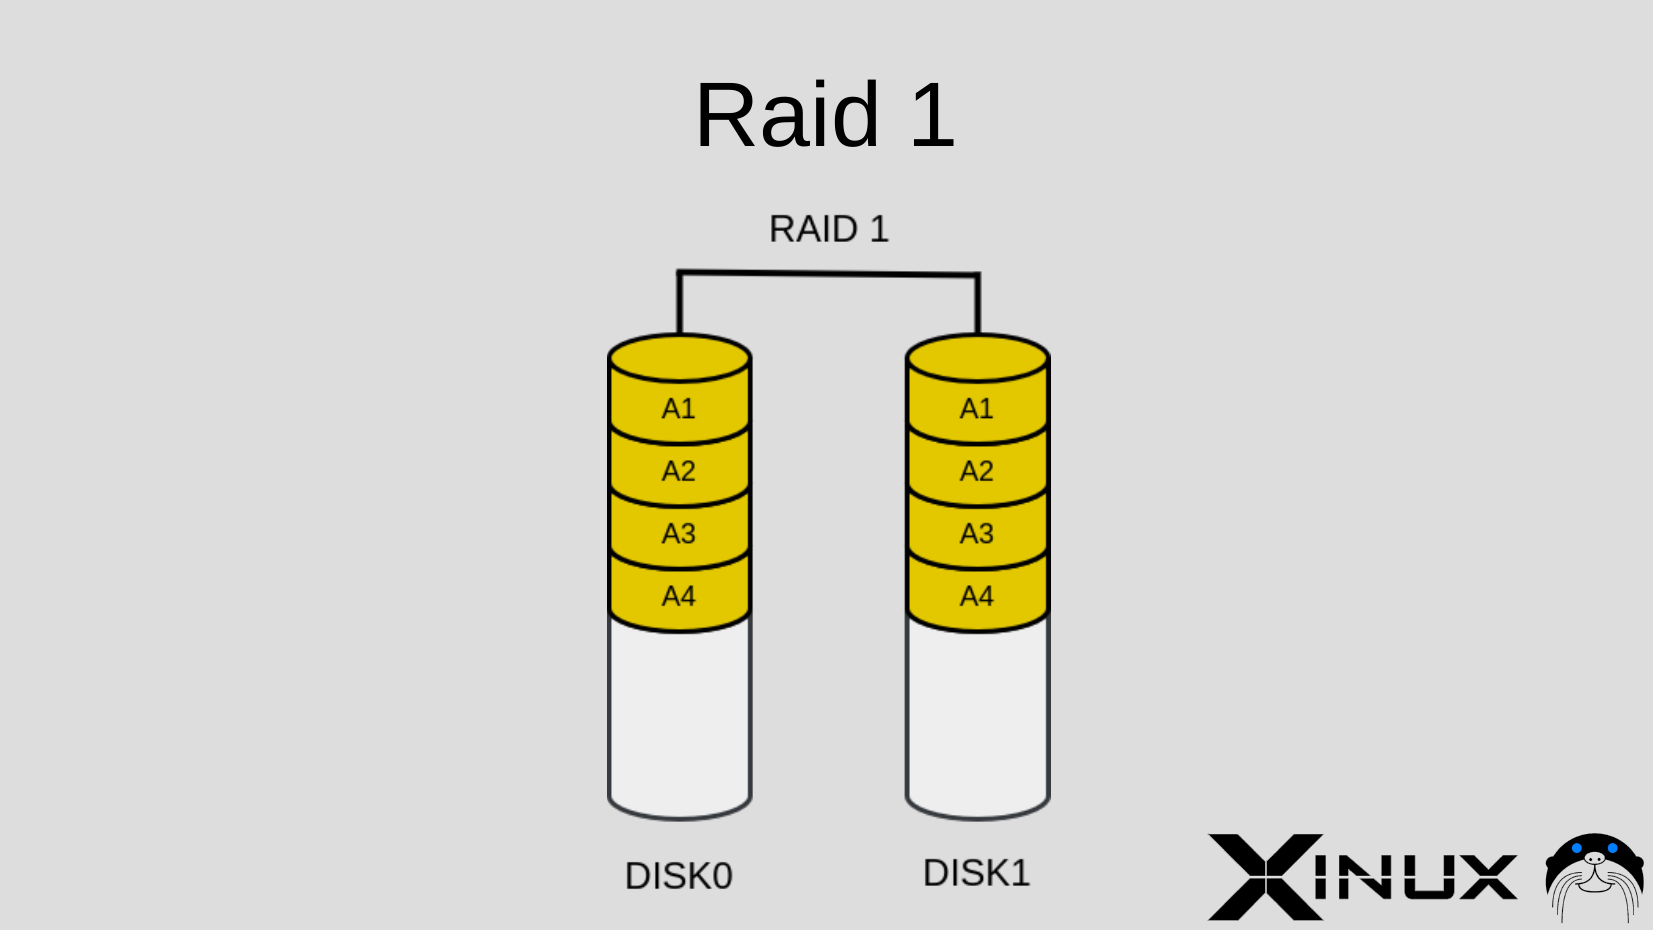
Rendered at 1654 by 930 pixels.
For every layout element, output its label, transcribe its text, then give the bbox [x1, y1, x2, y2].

title Raid 1 [82, 37, 1571, 193]
picture [1200, 824, 1650, 930]
picture [607, 206, 1051, 901]
